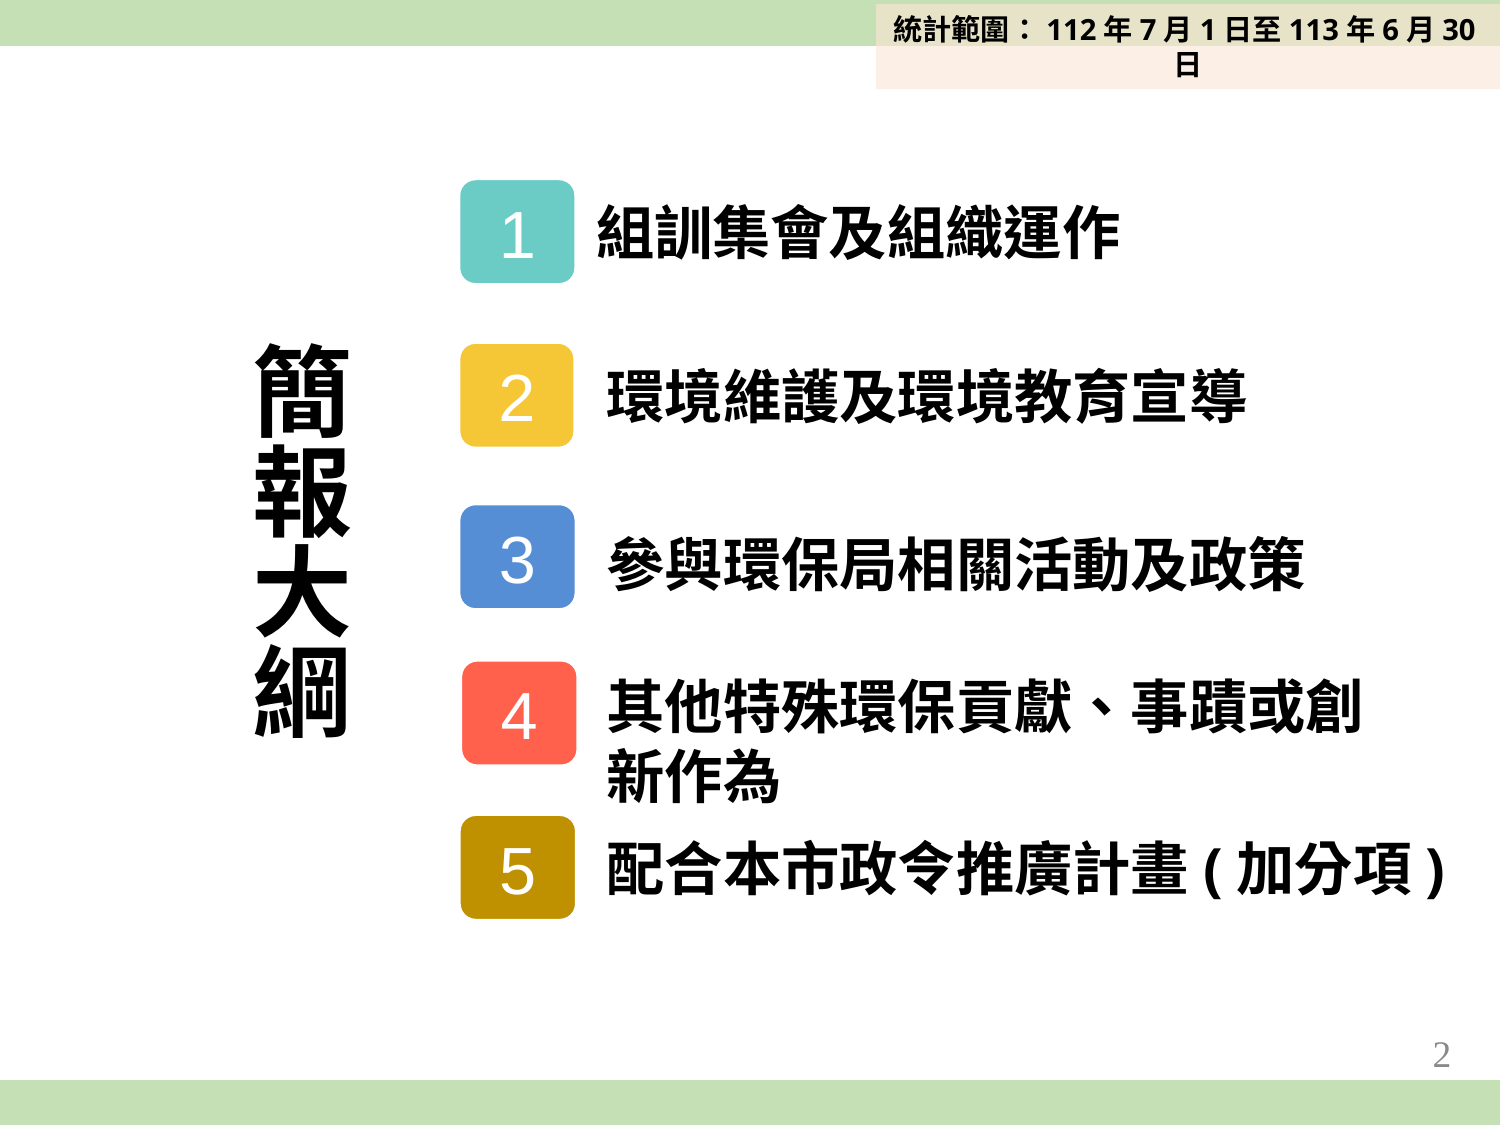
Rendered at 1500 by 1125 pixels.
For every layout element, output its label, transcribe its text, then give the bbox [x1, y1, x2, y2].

text_box 2 [457, 340, 577, 450]
text_box 簡報大綱 [212, 294, 367, 789]
text_box 1 [457, 177, 578, 287]
text_box <編號> [1417, 1022, 1500, 1083]
text_box 其他特殊環保貢獻、事蹟或創新作為 [592, 663, 1395, 763]
text_box 組訓集會及組織運作 [581, 181, 1180, 282]
text_box 5 [457, 812, 579, 922]
text_box 參與環保局相關活動及政策 [592, 513, 1340, 614]
text_box 3 [457, 502, 578, 612]
text_box 環境維護及環境教育宣導 [592, 345, 1387, 446]
text_box 4 [459, 658, 580, 768]
text_box 配合本市政令推廣計畫(加分項) [591, 812, 1500, 922]
